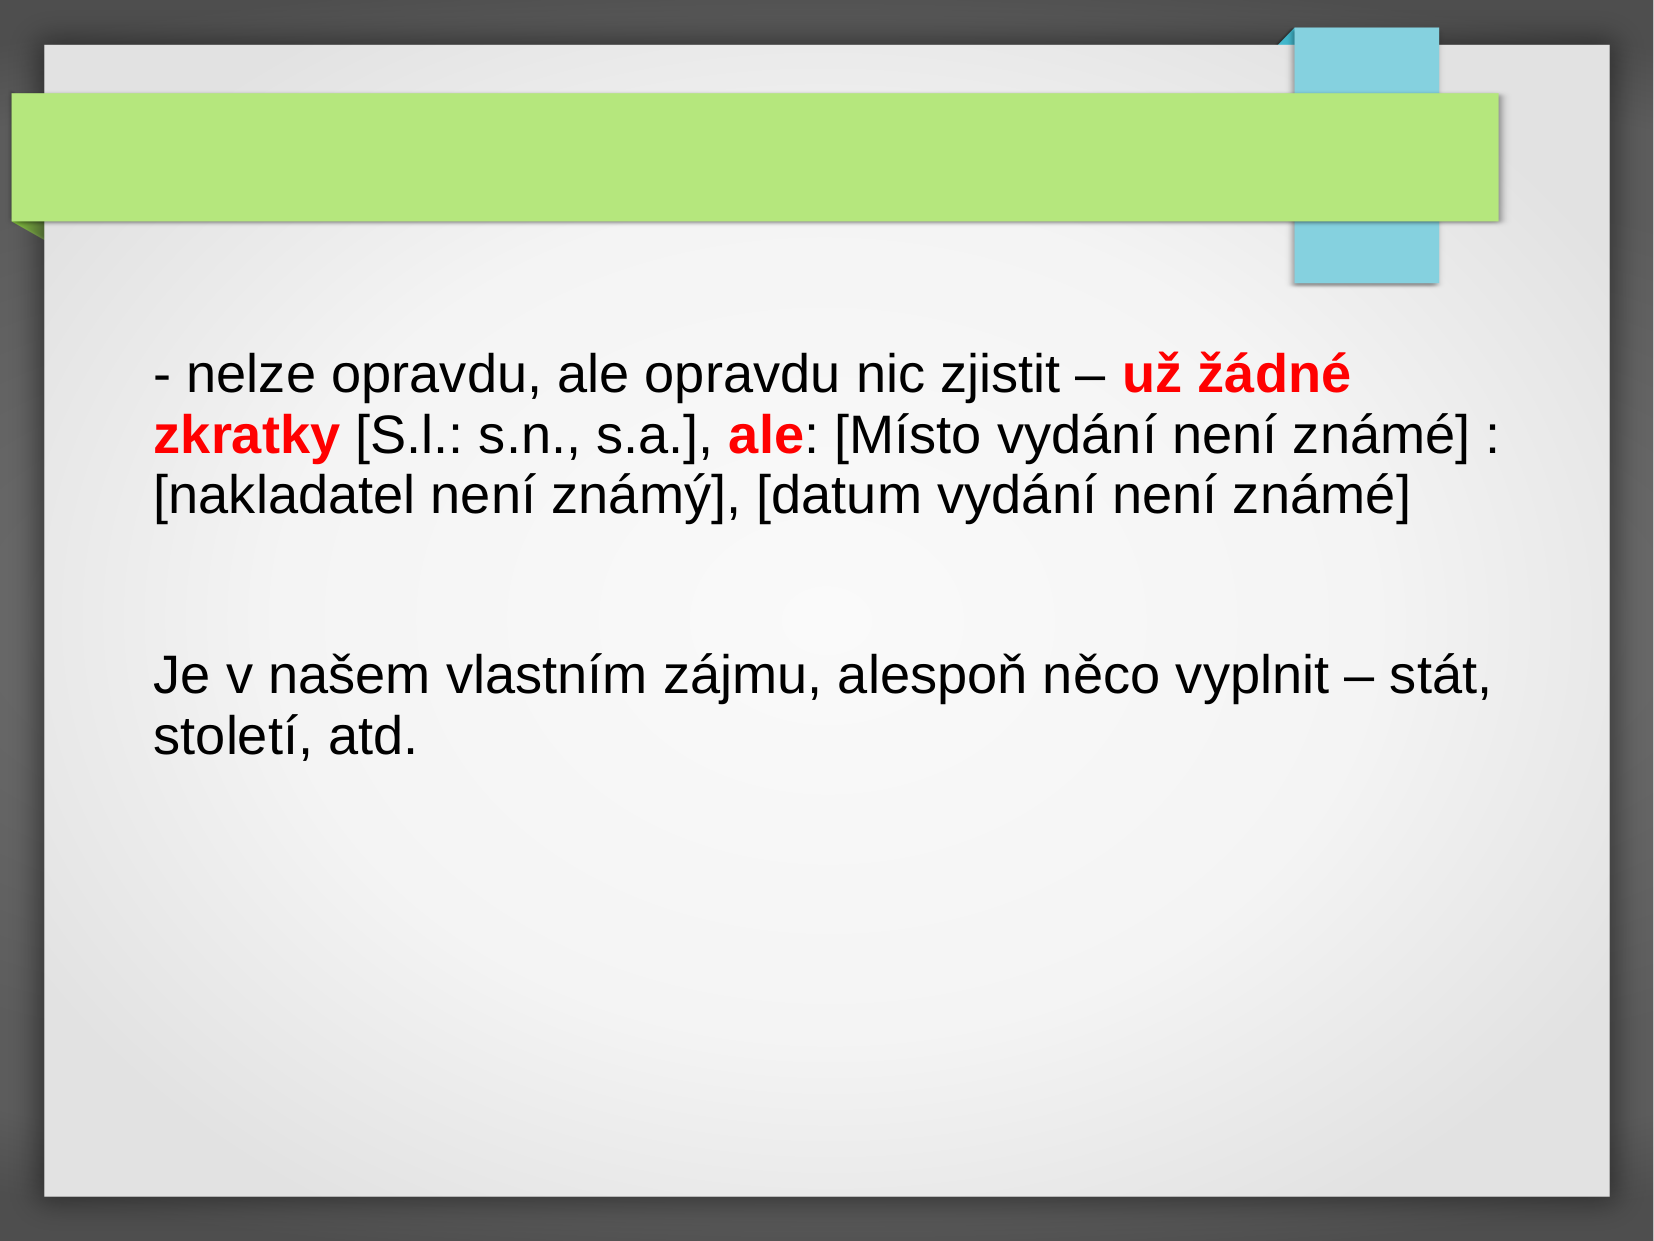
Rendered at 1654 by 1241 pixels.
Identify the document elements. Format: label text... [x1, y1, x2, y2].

picture [0, 0, 1654, 1241]
list - nelze opravdu, ale opravdu nic zjistit – už žádné zkratky [S.l.: s.n., s.a.], ale: [Místo vydání není známé] : [nakladatel není známý], [datum vydání není známé] Je v našem vlastním zájmu, alespoň něco vyplnit – stát, století, atd. [82, 343, 1538, 1063]
